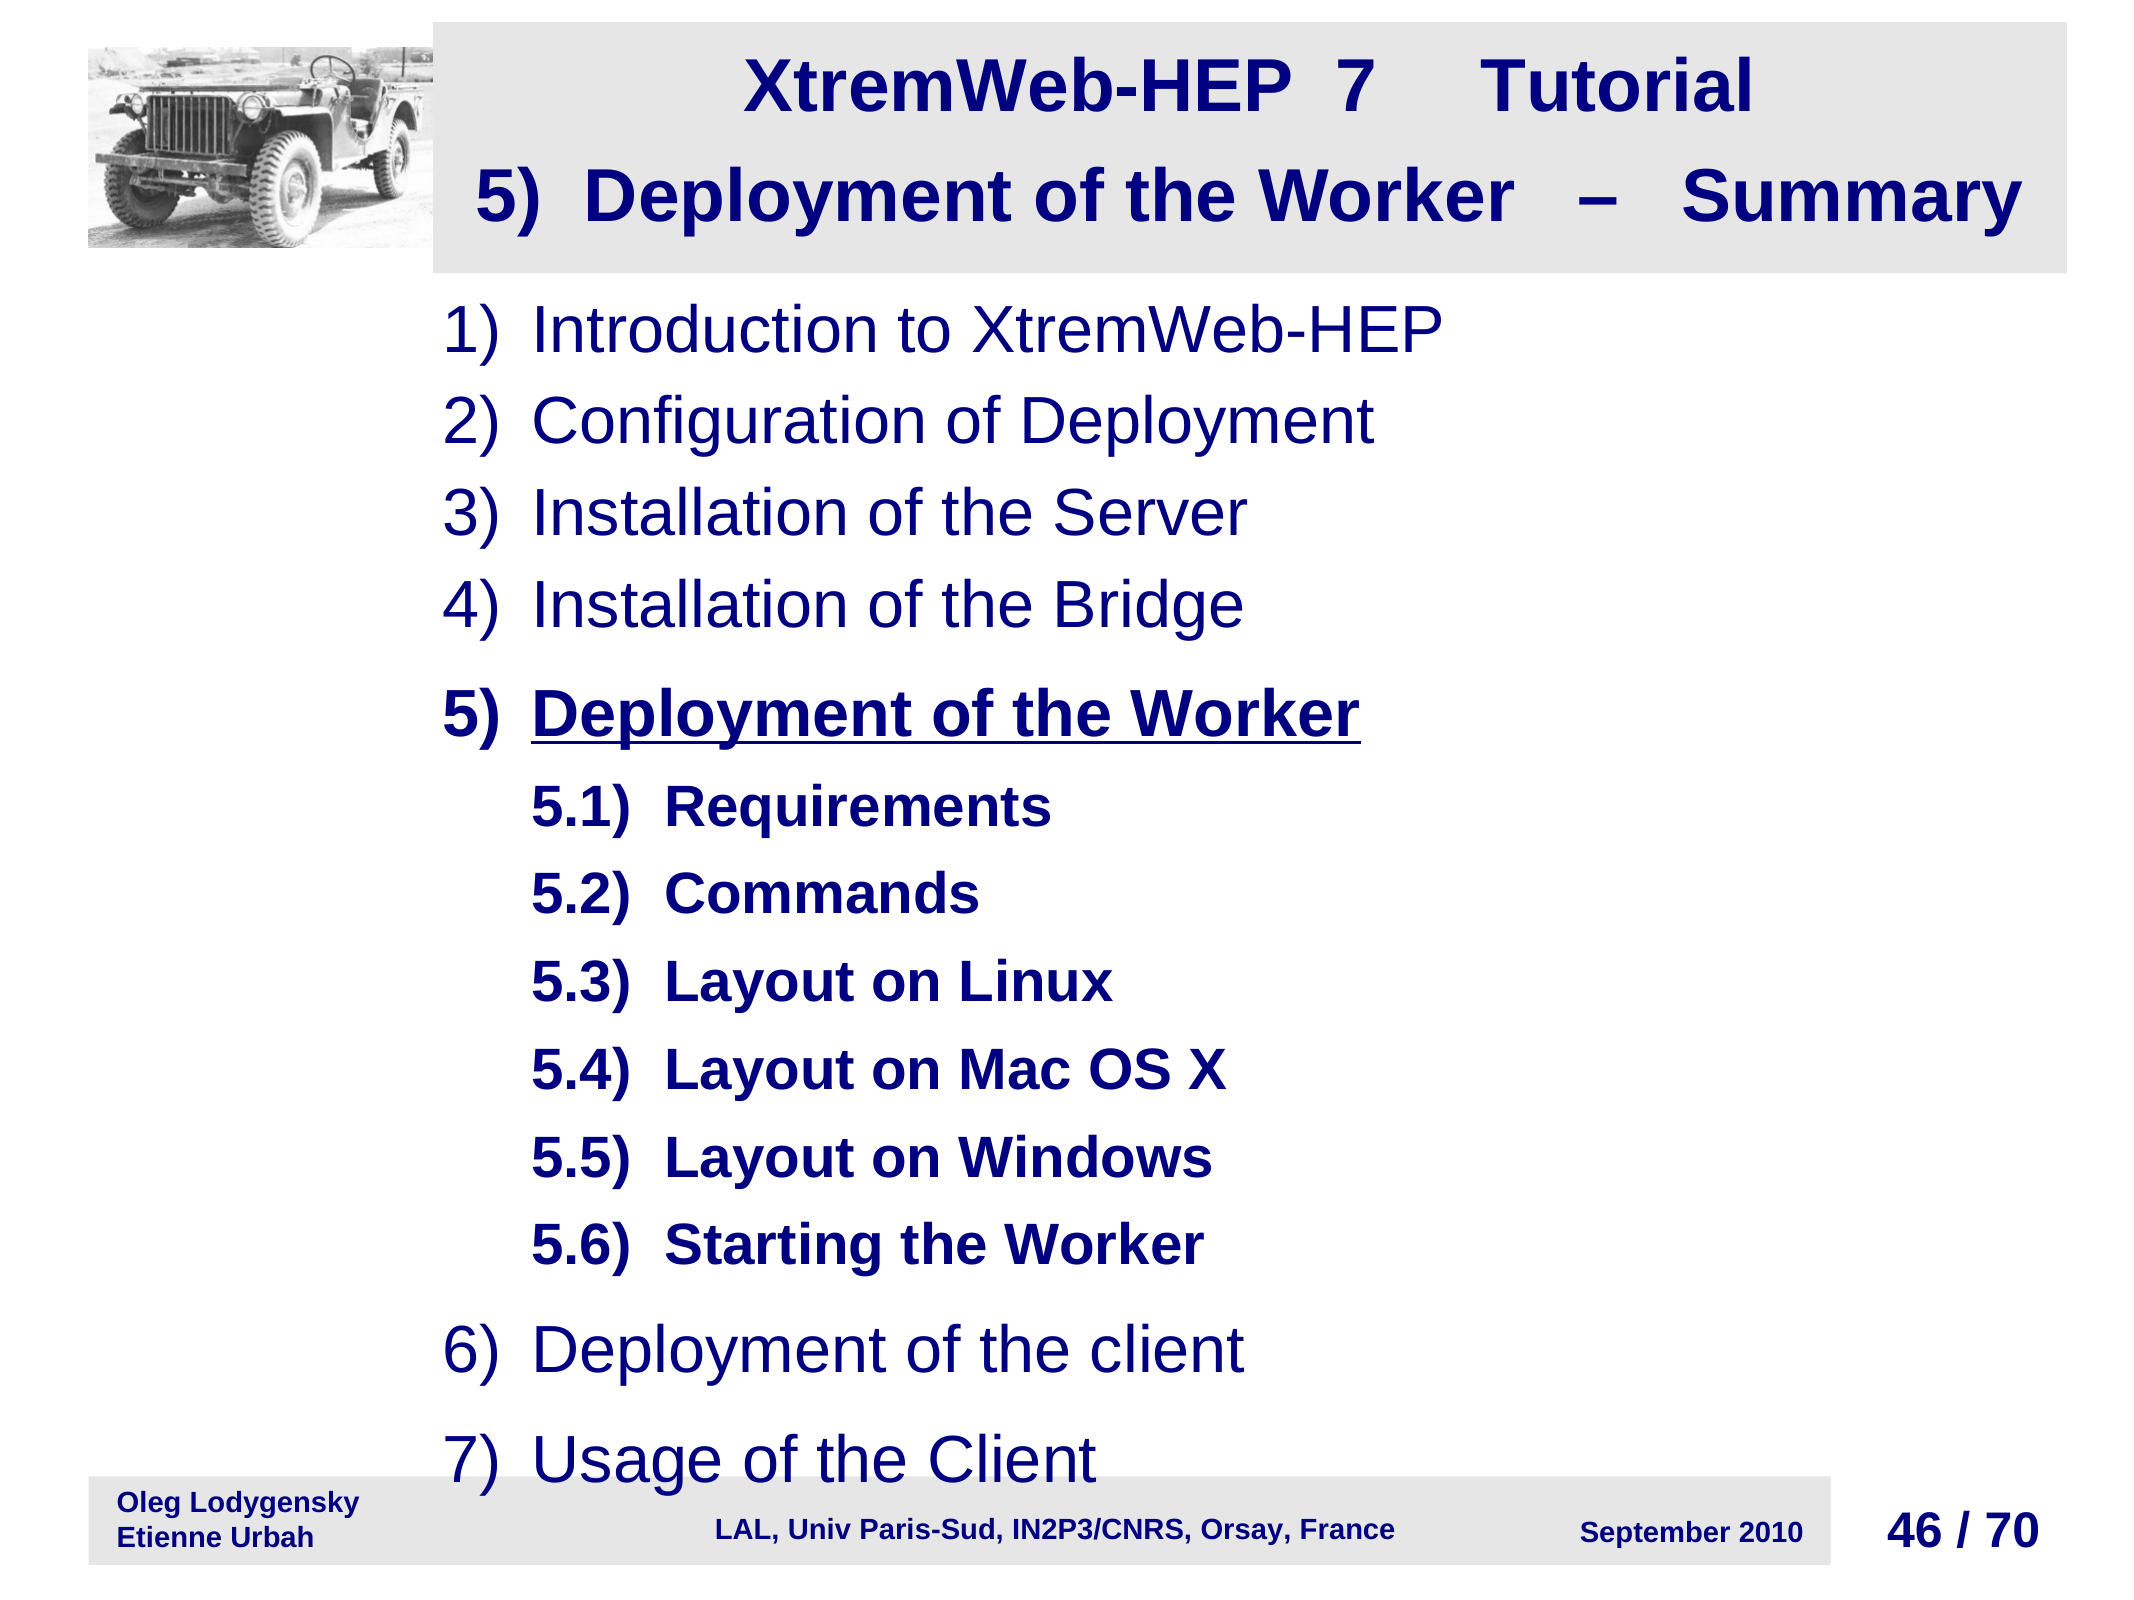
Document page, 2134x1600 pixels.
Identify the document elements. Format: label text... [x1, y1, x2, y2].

text_box Introduction to XtremWeb-HEP Configuration of Deployment Installation of the Server Installation of the Bridge Deployment of the Worker Requirements Commands Layout on Linux Layout on Mac OS X Layout on Windows Starting the Worker Deployment of the client Usage of the Client [442, 285, 1920, 1388]
picture [88, 47, 433, 248]
title 5) Deployment of the Worker – Summary [442, 118, 2067, 266]
